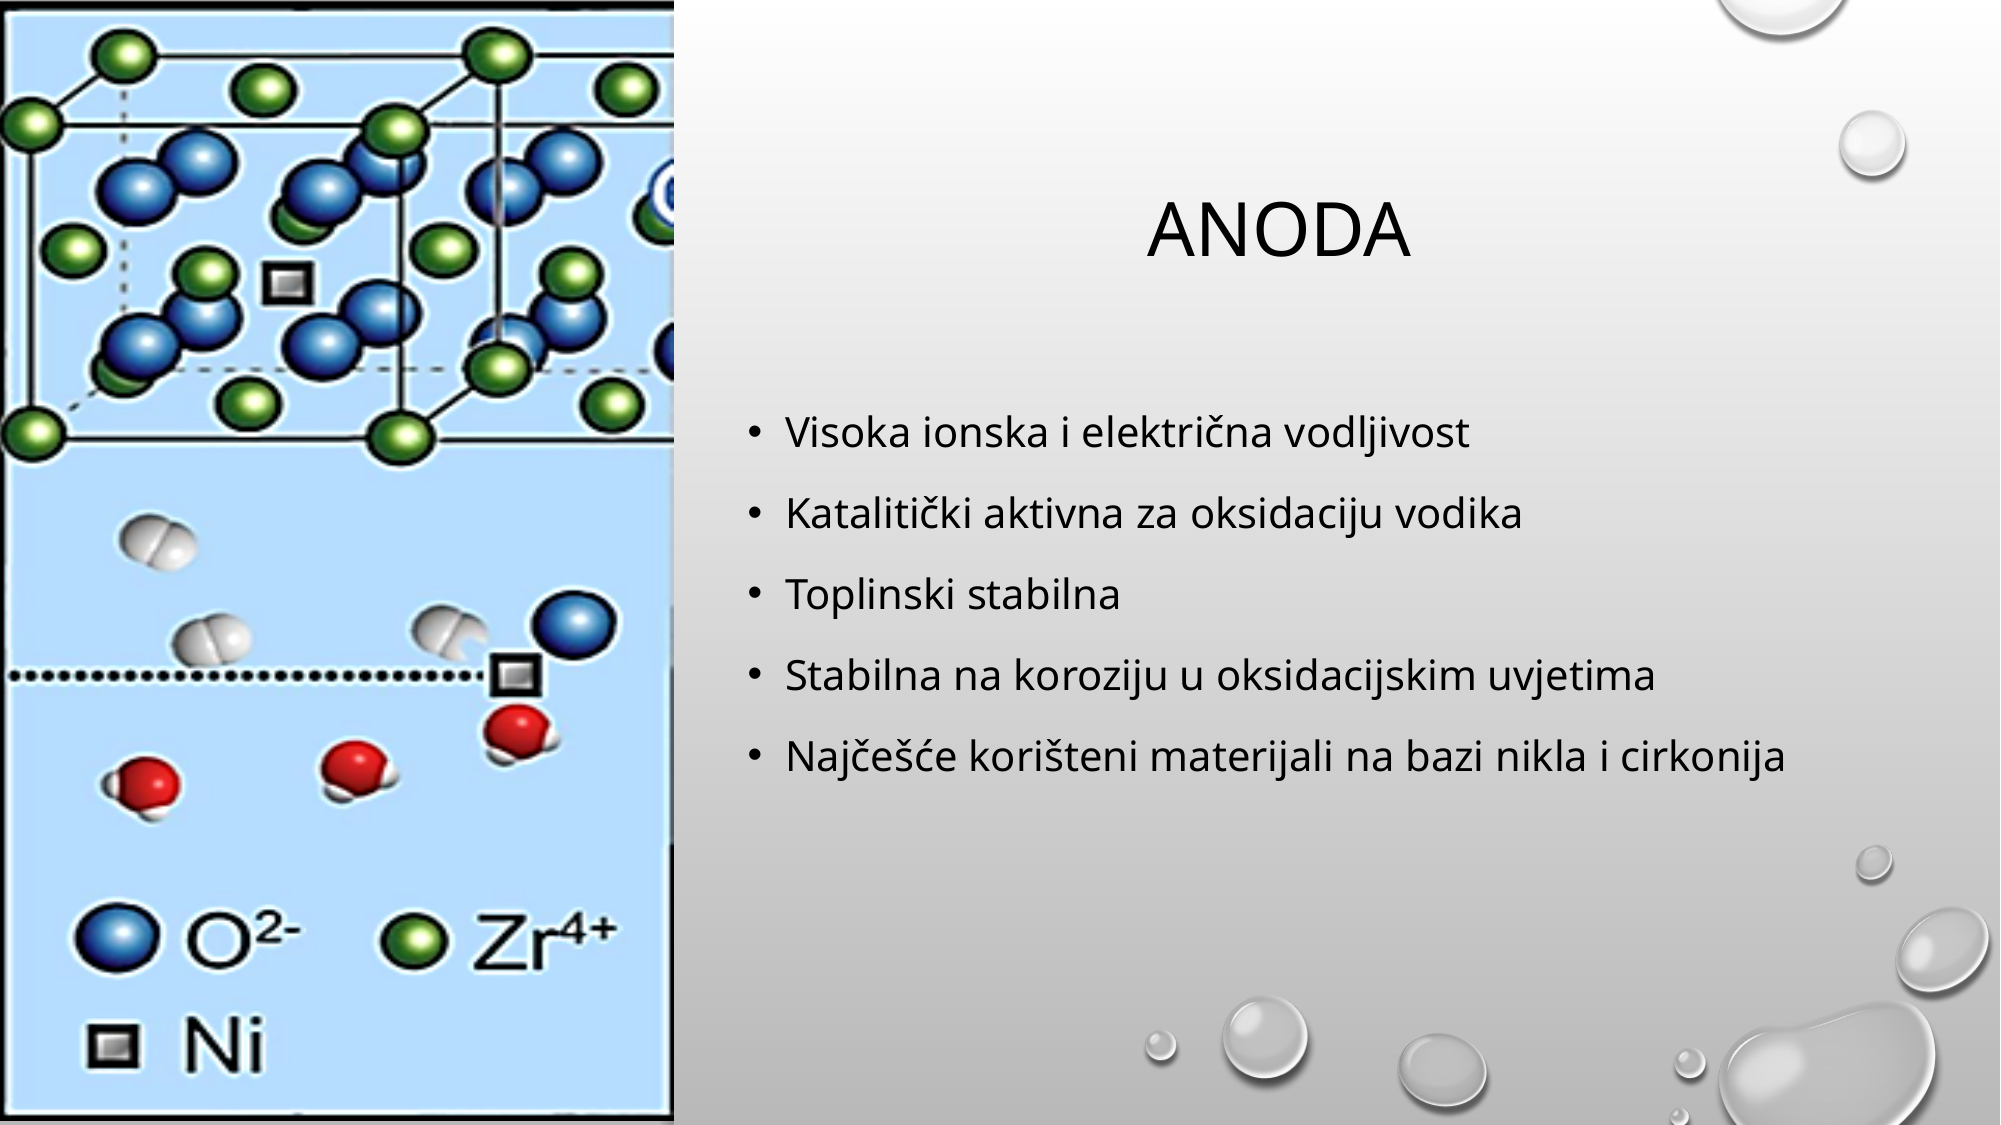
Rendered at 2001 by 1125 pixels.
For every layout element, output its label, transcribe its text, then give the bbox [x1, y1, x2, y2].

picture [0, 0, 2000, 1125]
title anoda [732, 101, 1828, 364]
list Visoka ionska i električna vodljivost Katalitički aktivna za oksidaciju vodika Toplinski stabilna Stabilna na koroziju u oksidacijskim uvjetima Najčešće korišteni materijali na bazi nikla i cirkonija [732, 388, 1828, 950]
